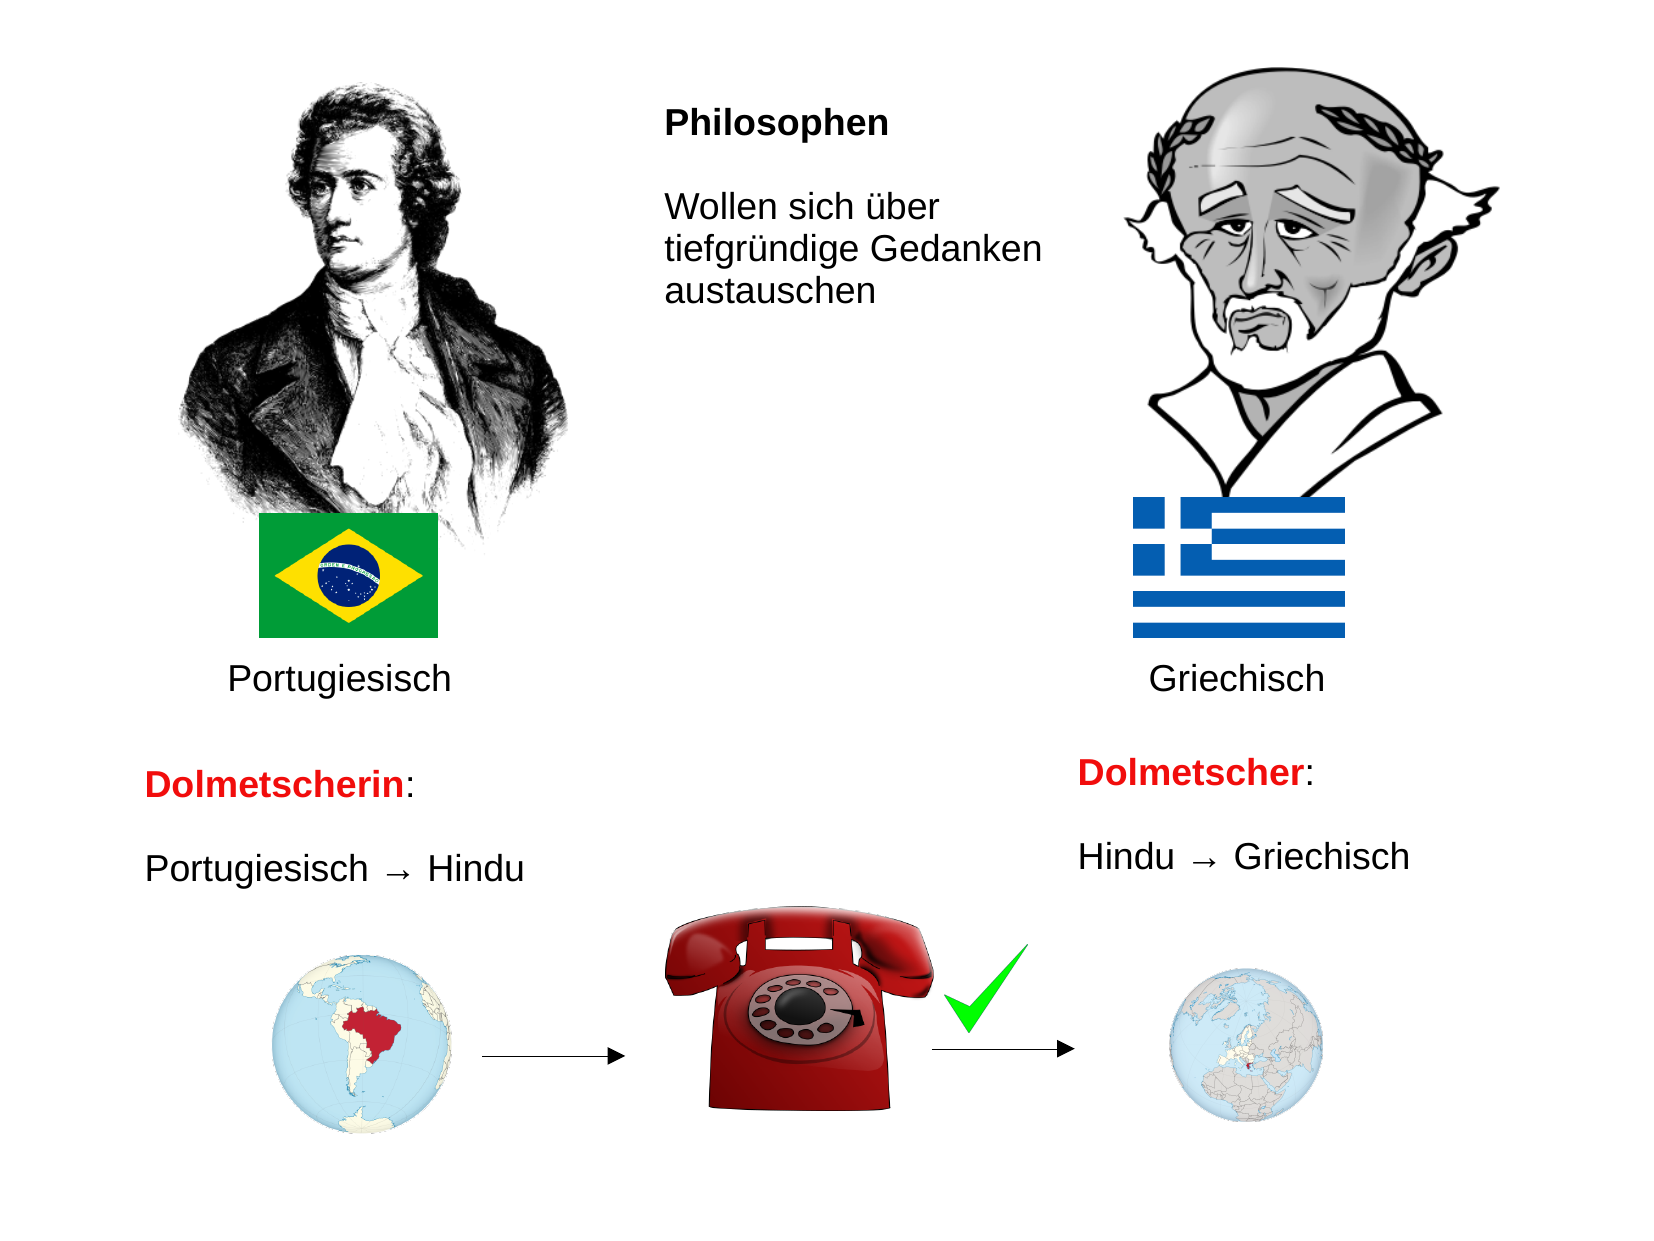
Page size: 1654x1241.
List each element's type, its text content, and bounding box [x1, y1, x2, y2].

picture [177, 82, 568, 638]
text_box Griechisch [1133, 649, 1571, 709]
text_box Philosophen Wollen sich über tiefgründige Gedanken austauschen [649, 94, 1087, 362]
picture [1123, 67, 1501, 638]
text_box Portugiesisch [212, 649, 650, 709]
text_box Dolmetscherin: Portugiesisch → Hindu [129, 755, 603, 910]
picture [944, 944, 1028, 1033]
picture [665, 906, 934, 1111]
picture [1169, 968, 1323, 1123]
picture [271, 954, 452, 1134]
text_box Dolmetscher: Hindu → Griechisch [1062, 744, 1536, 898]
